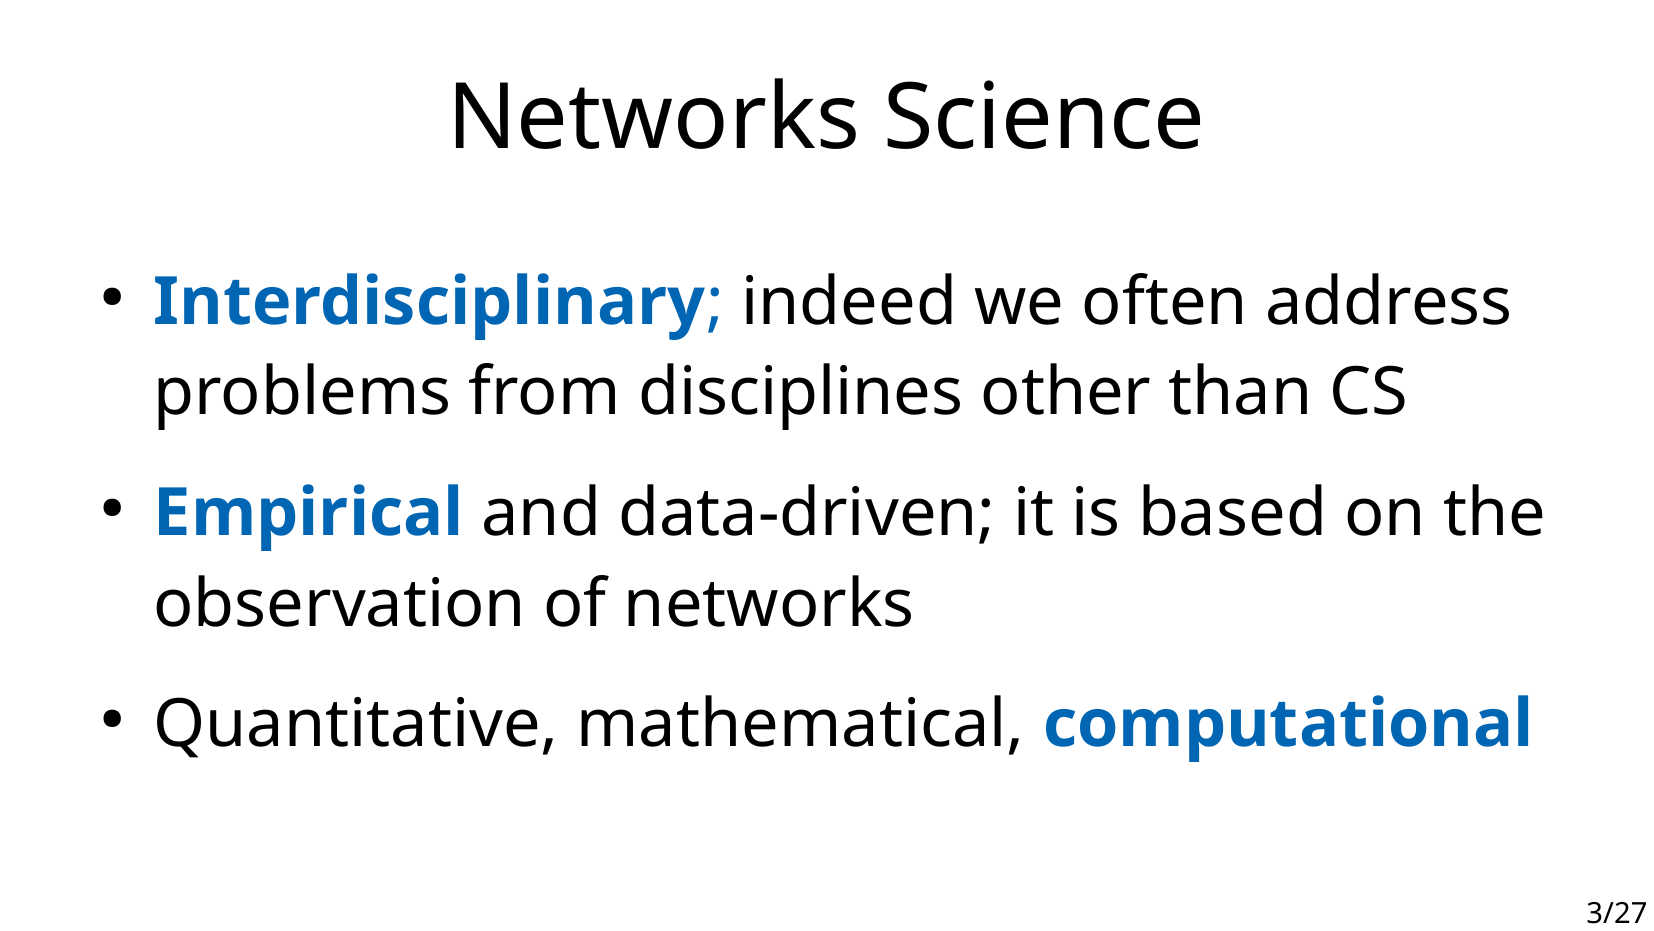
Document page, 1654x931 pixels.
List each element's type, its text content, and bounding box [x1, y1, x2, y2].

title Networks Science [82, 1, 1571, 226]
list Interdisciplinary; indeed we often address problems from disciplines other than CS Empirical and data-driven; it is based on the observation of networks Quantitative, mathematical, computational [82, 253, 1571, 793]
